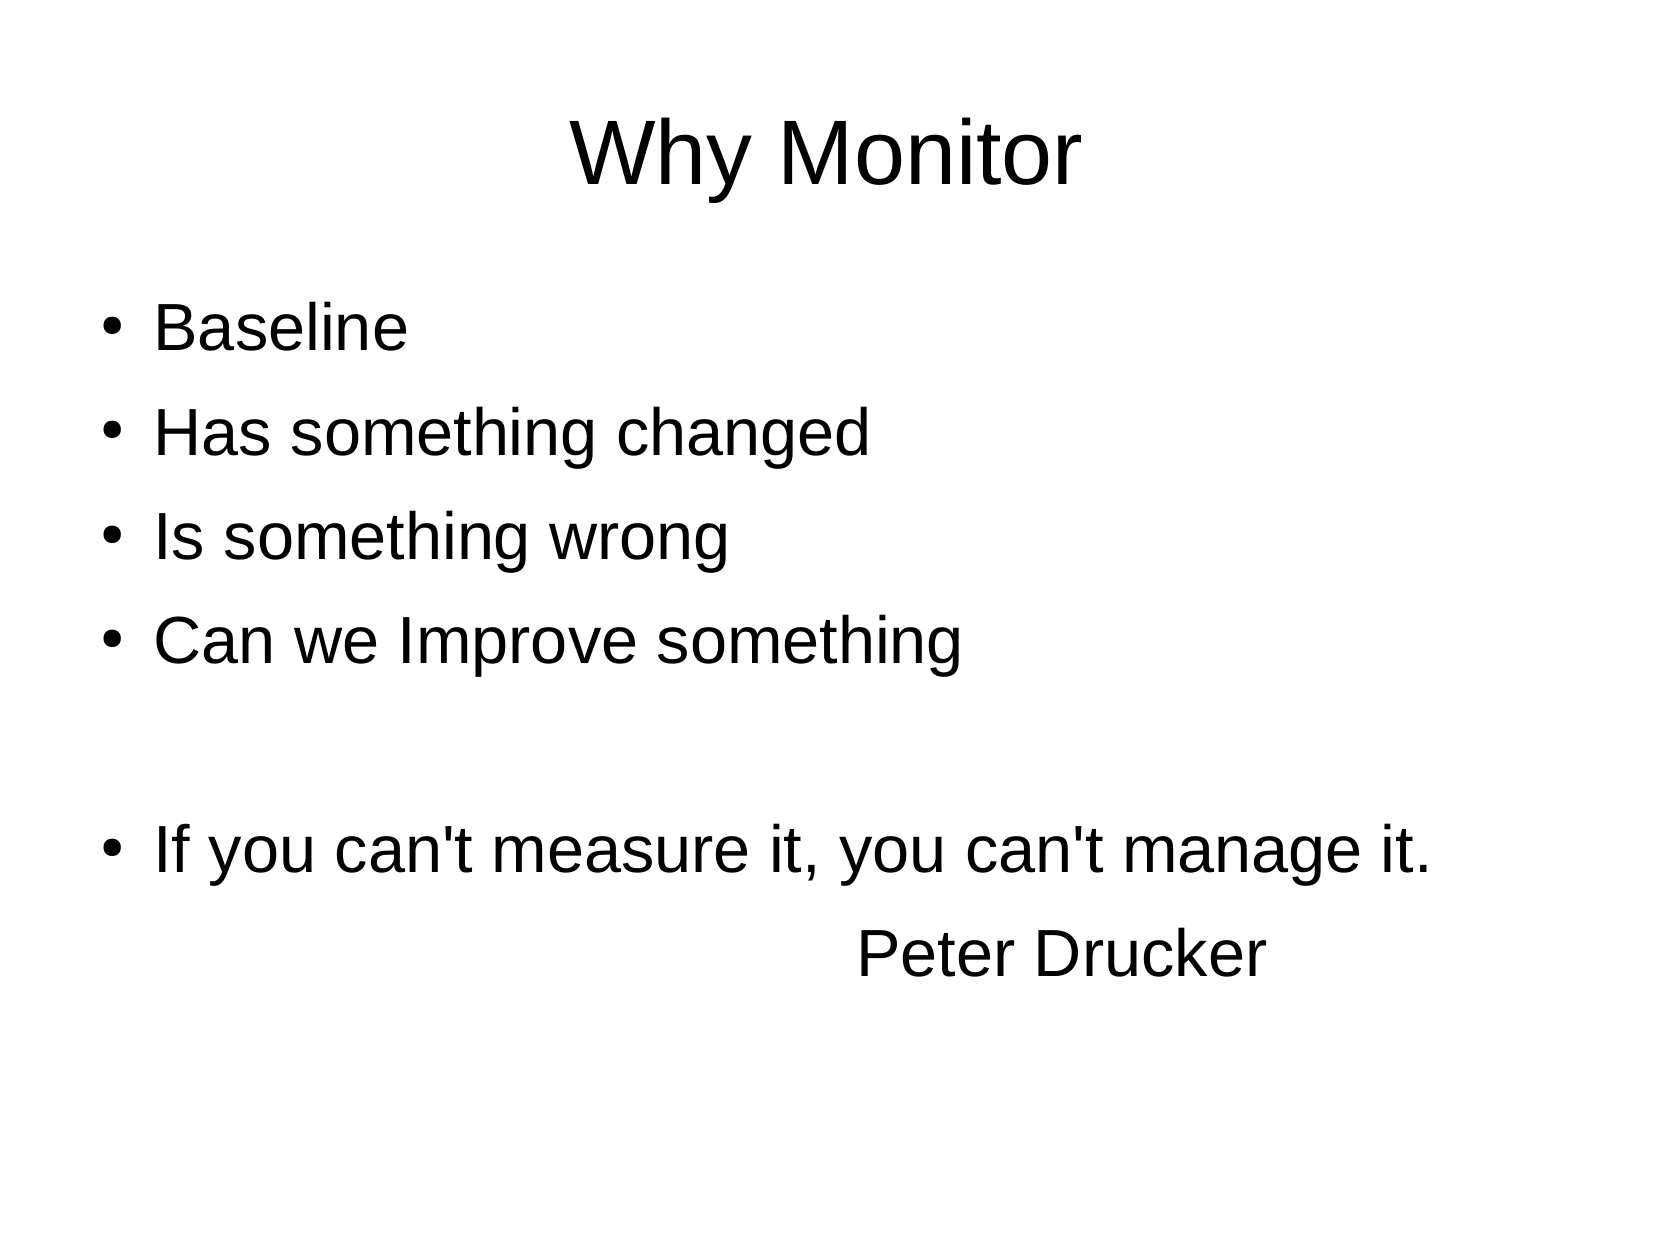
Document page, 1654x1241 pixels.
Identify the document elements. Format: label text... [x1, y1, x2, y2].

list Baseline Has something changed Is something wrong Can we Improve something If you can't measure it, you can't manage it. Peter Drucker [82, 290, 1538, 1010]
title Why Monitor [82, 49, 1571, 257]
